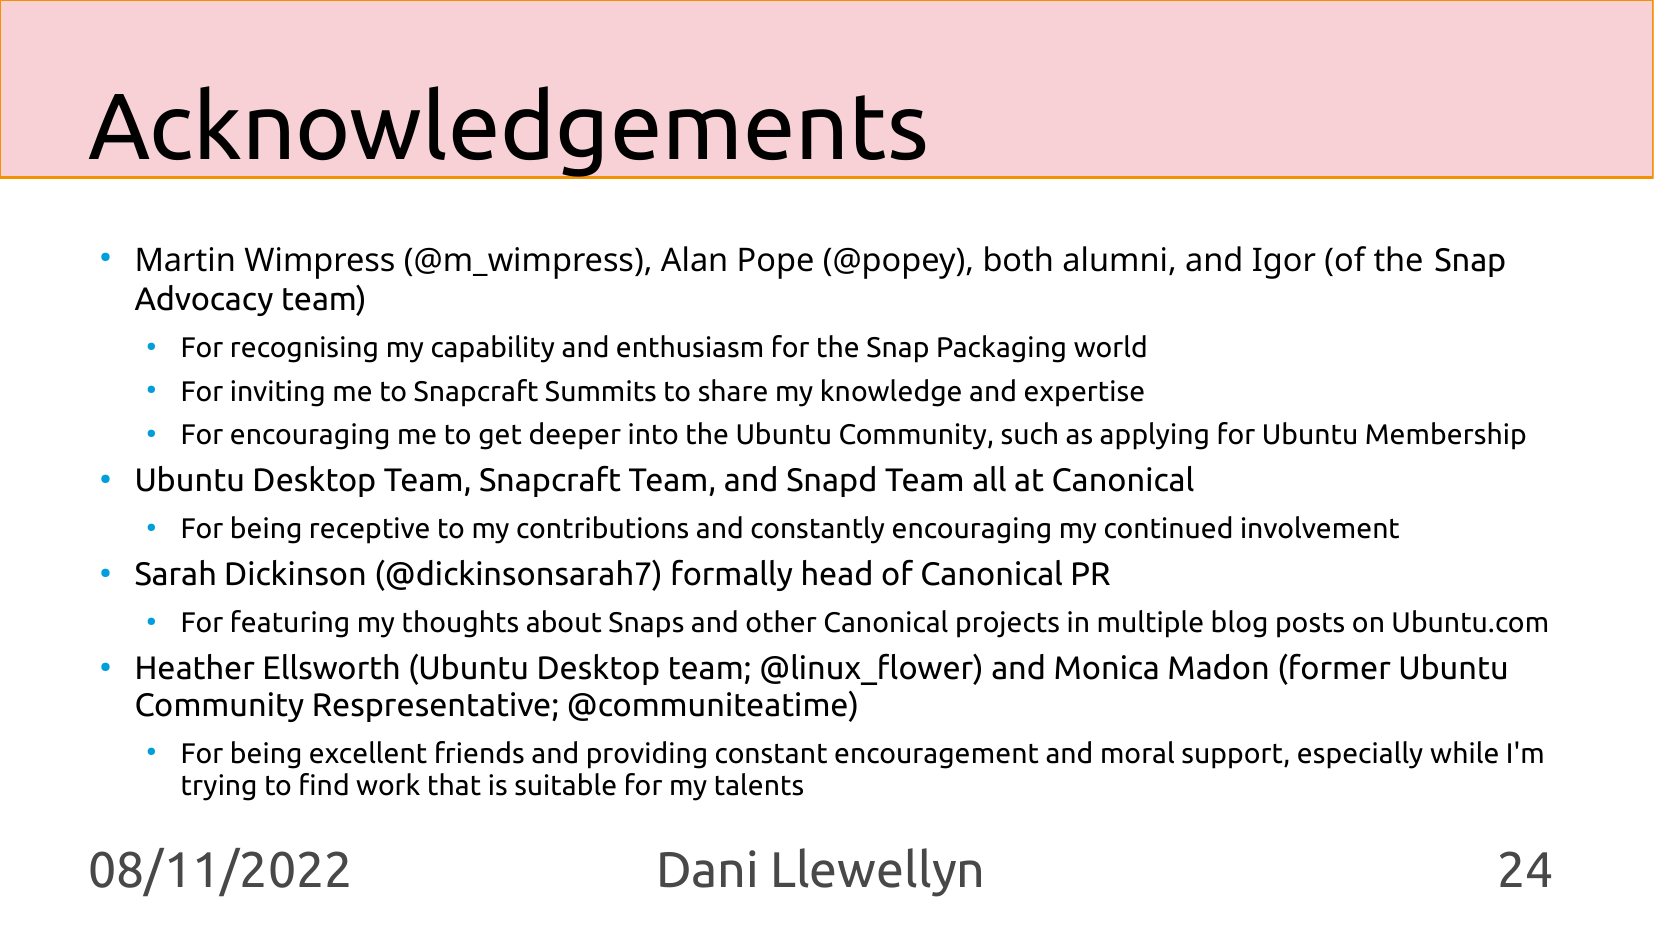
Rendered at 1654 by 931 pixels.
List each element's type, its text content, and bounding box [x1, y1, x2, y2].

list Martin Wimpress (@m_wimpress), Alan Pope (@popey), both alumni, and Igor (of the Snap Advocacy team) For recognising my capability and enthusiasm for the Snap Packaging world For inviting me to Snapcraft Summits to share my knowledge and expertise For encouraging me to get deeper into the Ubuntu Community, such as applying for Ubuntu Membership Ubuntu Desktop Team, Snapcraft Team, and Snapd Team all at Canonical For being receptive to my contributions and constantly encouraging my continued involvement Sarah Dickinson (@dickinsonsarah7) formally head of Canonical PR For featuring my thoughts about Snaps and other Canonical projects in multiple blog posts on Ubuntu.com Heather Ellsworth (Ubuntu Desktop team; @linux_flower) and Monica Madon (former Ubuntu Community Respresentative; @communiteatime) For being excellent friends and providing constant encouragement and moral support, especially while I'm trying to find work that is suitable for my talents [88, 236, 1565, 813]
title Acknowledgements [88, 14, 1565, 178]
